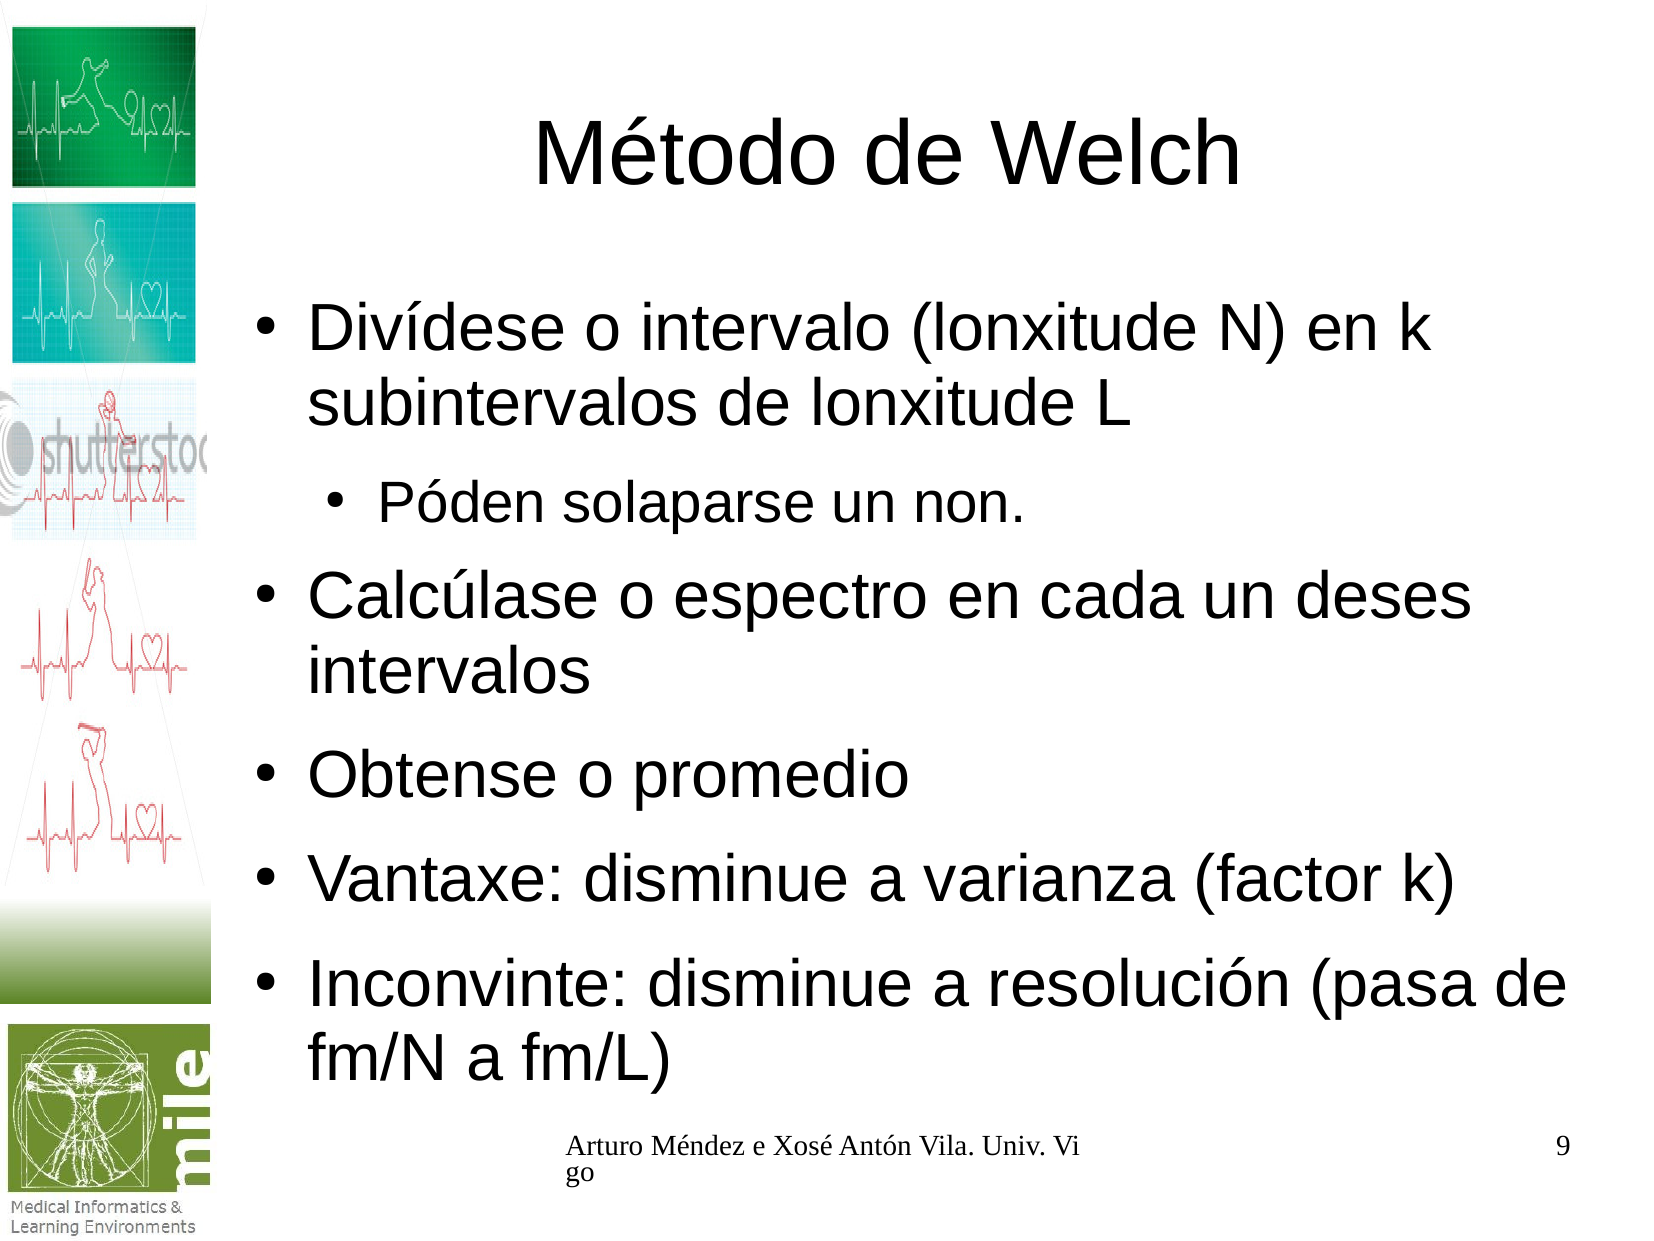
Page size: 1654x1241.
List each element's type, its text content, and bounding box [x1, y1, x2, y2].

title Método de Welch [206, 49, 1571, 257]
picture [0, 1008, 228, 1241]
list Divídese o intervalo (lonxitude N) en k subintervalos de lonxitude L Póden solaparse un non. Calcúlase o espectro en cada un deses intervalos Obtense o promedio Vantaxe: disminue a varianza (factor k) Inconvinte: disminue a resolución (pasa de fm/N a fm/L) [236, 290, 1571, 1109]
picture [0, 0, 207, 886]
